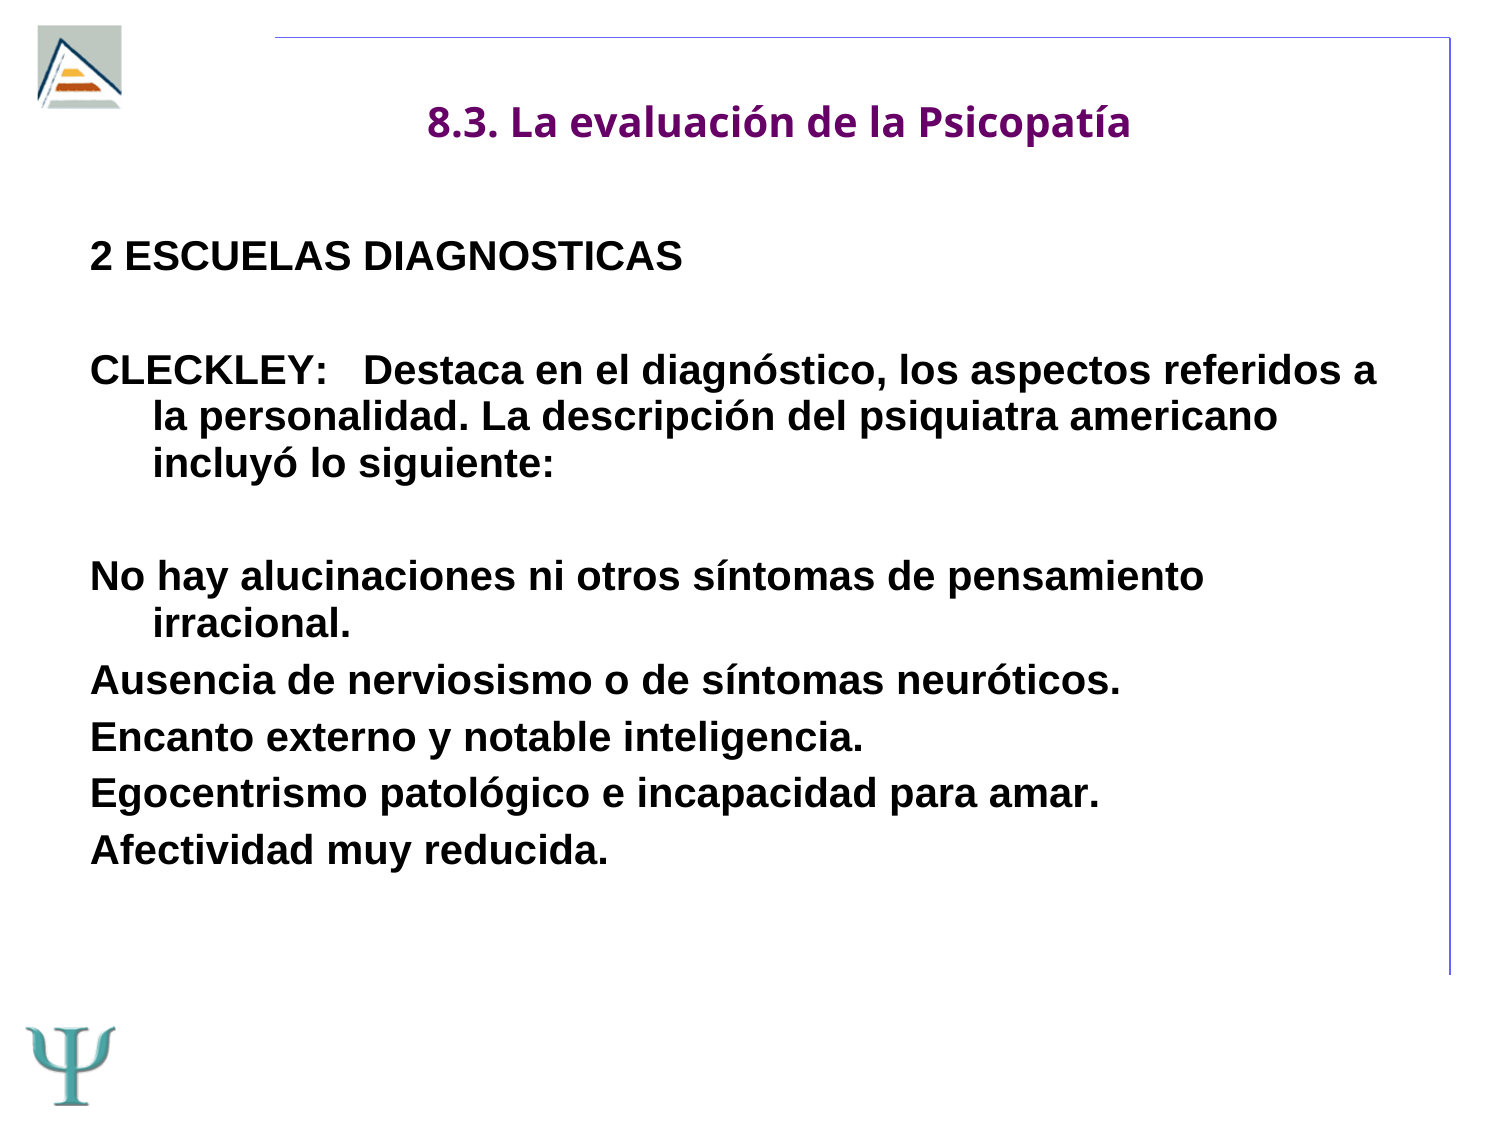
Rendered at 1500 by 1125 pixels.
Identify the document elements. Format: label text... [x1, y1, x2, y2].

picture [24, 1024, 75, 1106]
title 8.3. La evaluación de la Psicopatía [159, 74, 1401, 168]
list 2 ESCUELAS DIAGNOSTICAS CLECKLEY: Destaca en el diagnóstico, los aspectos referidos a la personalidad. La descripción del psiquiatra americano incluyó lo siguiente: No hay alucinaciones ni otros síntomas de pensamiento irracional. Ausencia de nerviosismo o de síntomas neuróticos. Encanto externo y notable inteligencia. Egocentrismo patológico e incapacidad para amar. Afectividad muy reducida. [75, 224, 1426, 1125]
picture [37, 24, 122, 109]
